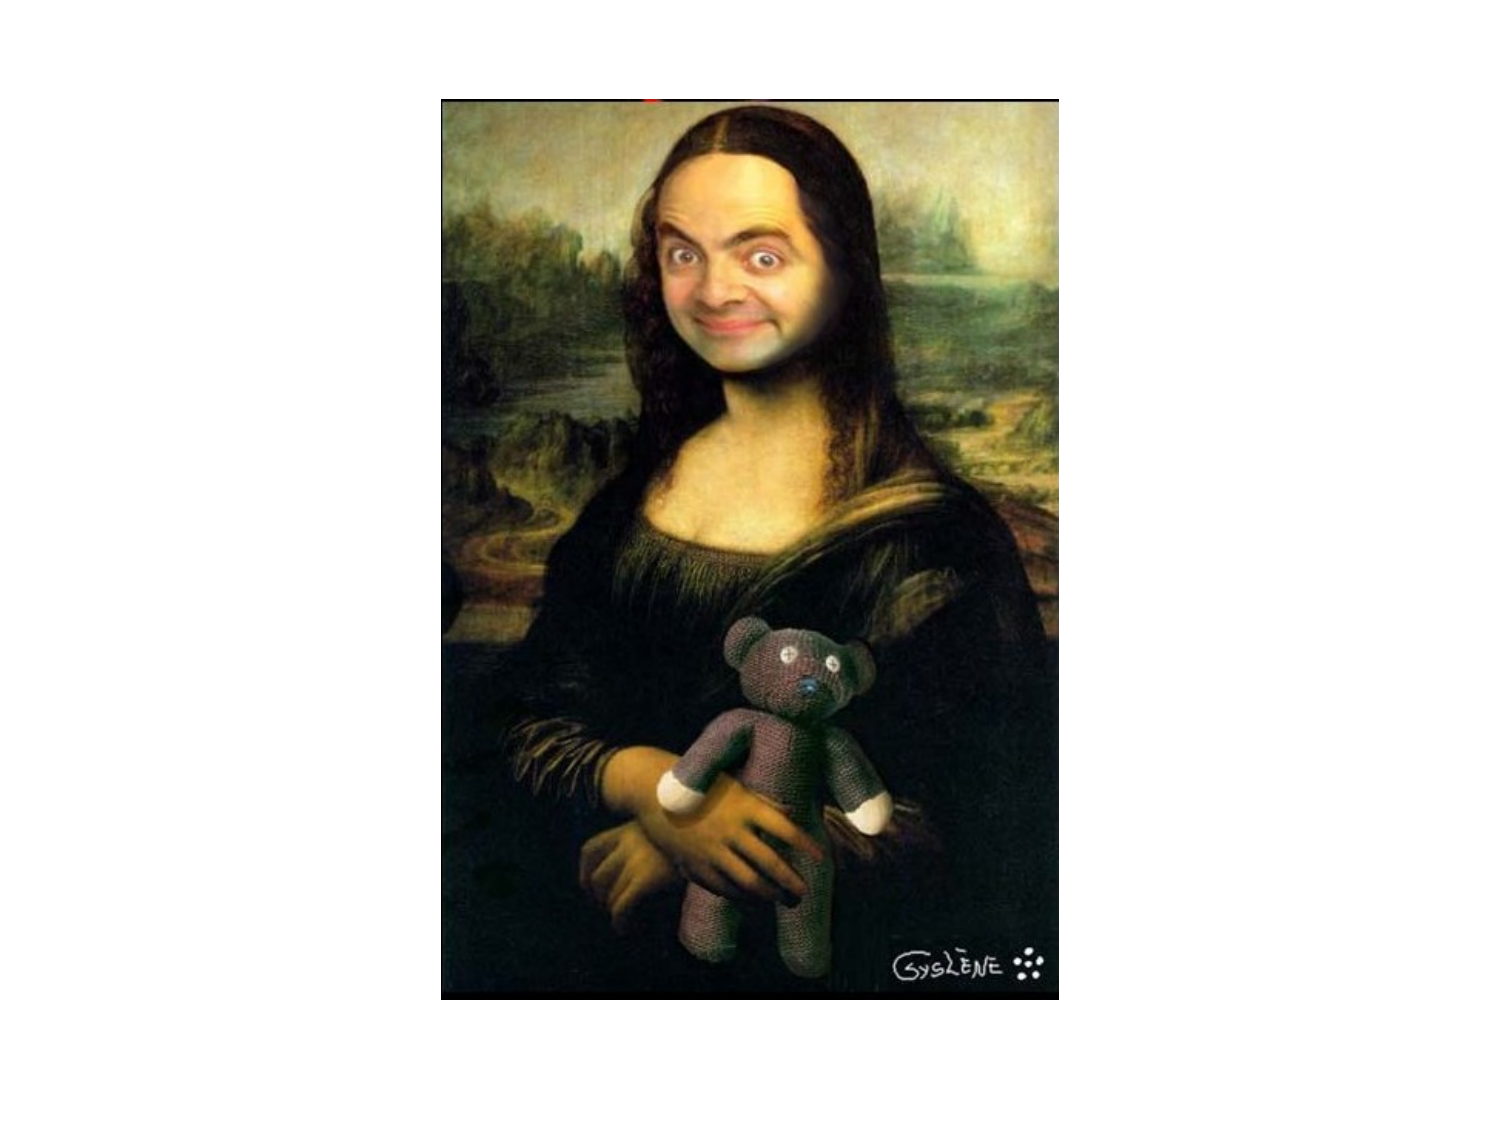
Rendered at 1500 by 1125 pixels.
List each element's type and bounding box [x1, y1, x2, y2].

picture [441, 99, 1059, 1000]
